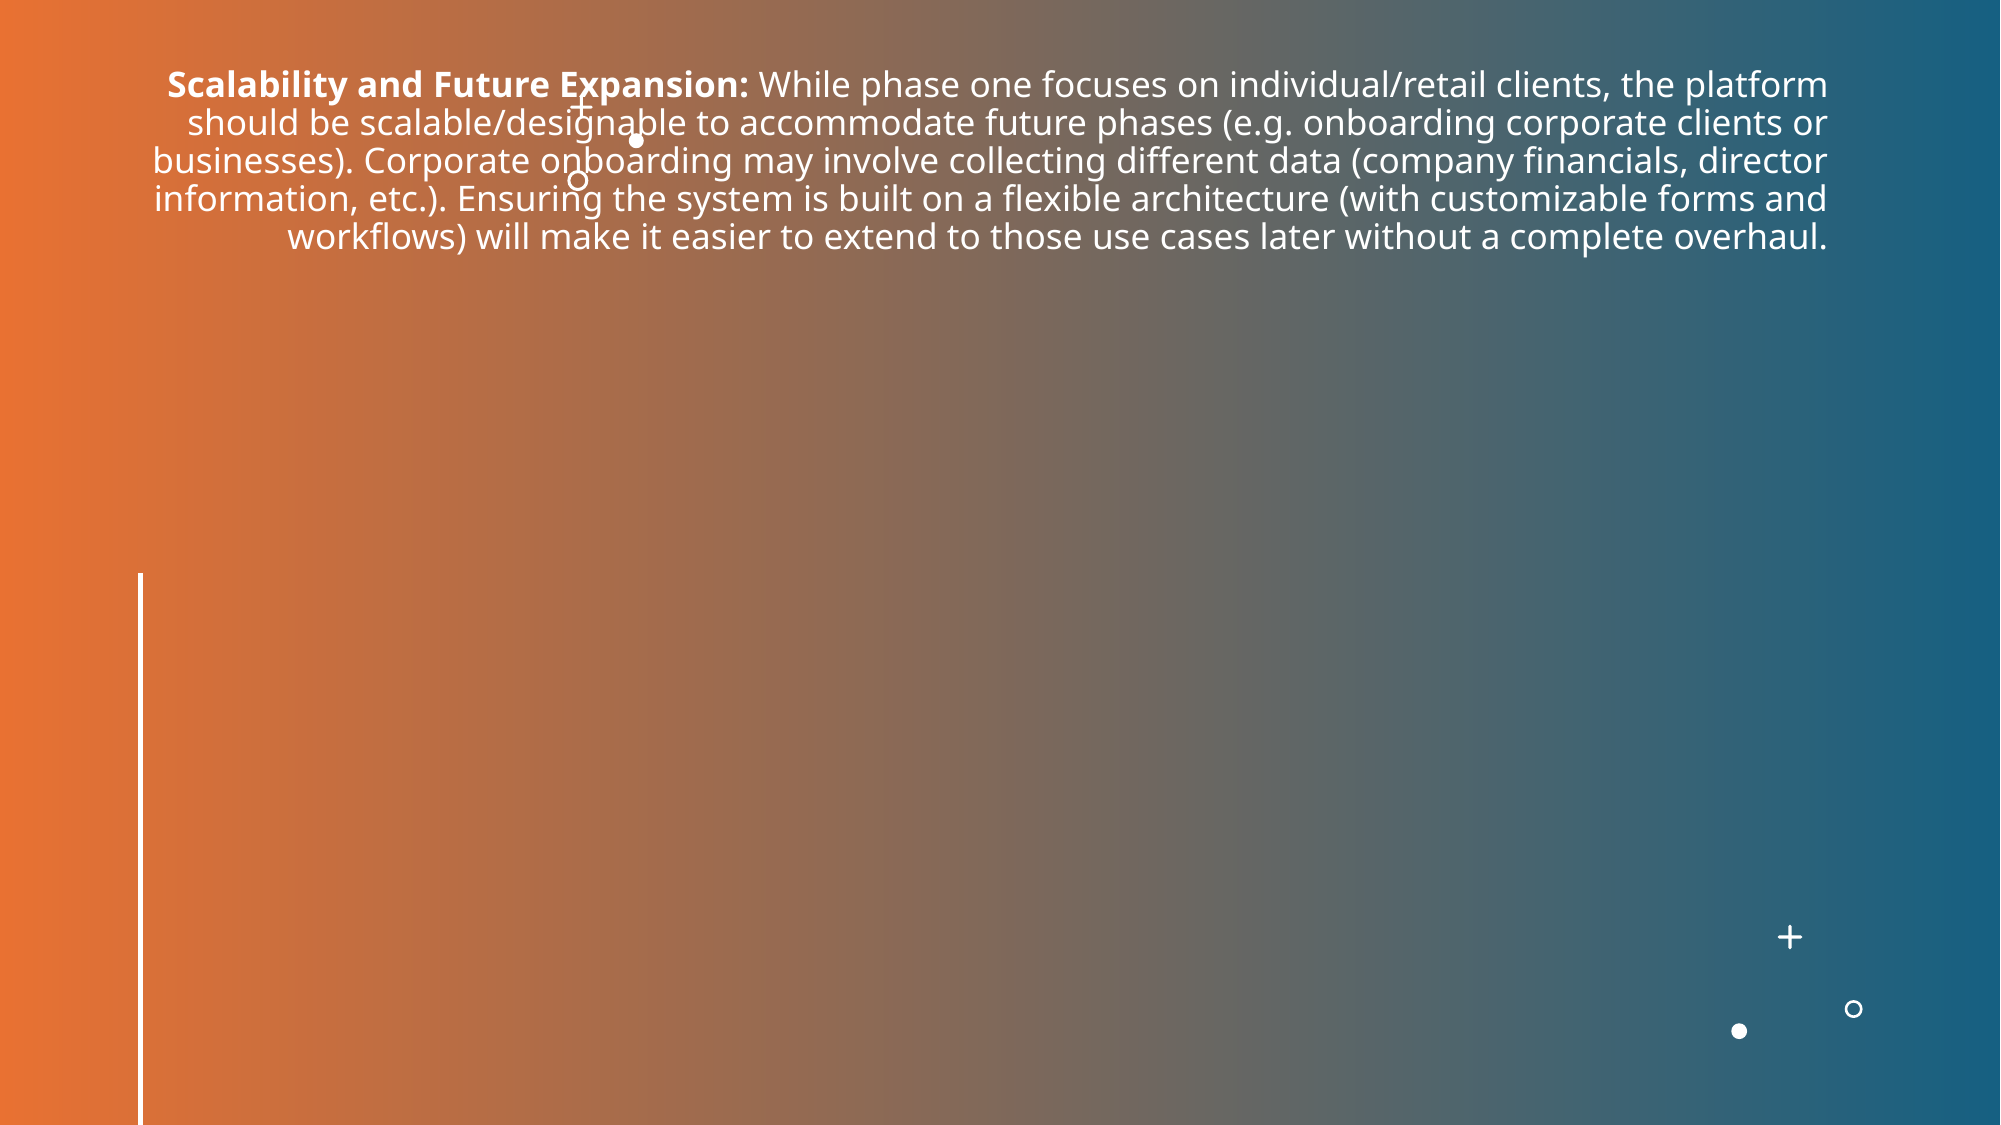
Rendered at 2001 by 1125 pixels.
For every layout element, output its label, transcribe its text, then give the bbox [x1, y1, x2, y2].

title Scalability and Future Expansion: While phase one focuses on individual/retail clients, the platform should be scalable/designable to accommodate future phases (e.g. onboarding corporate clients or businesses). Corporate onboarding may involve collecting different data (company financials, director information, etc.). Ensuring the system is built on a flexible architecture (with customizable forms and workflows) will make it easier to extend to those use cases later without a complete overhaul. [636, 95, 1812, 779]
text_box [0, 0, 2000, 1125]
